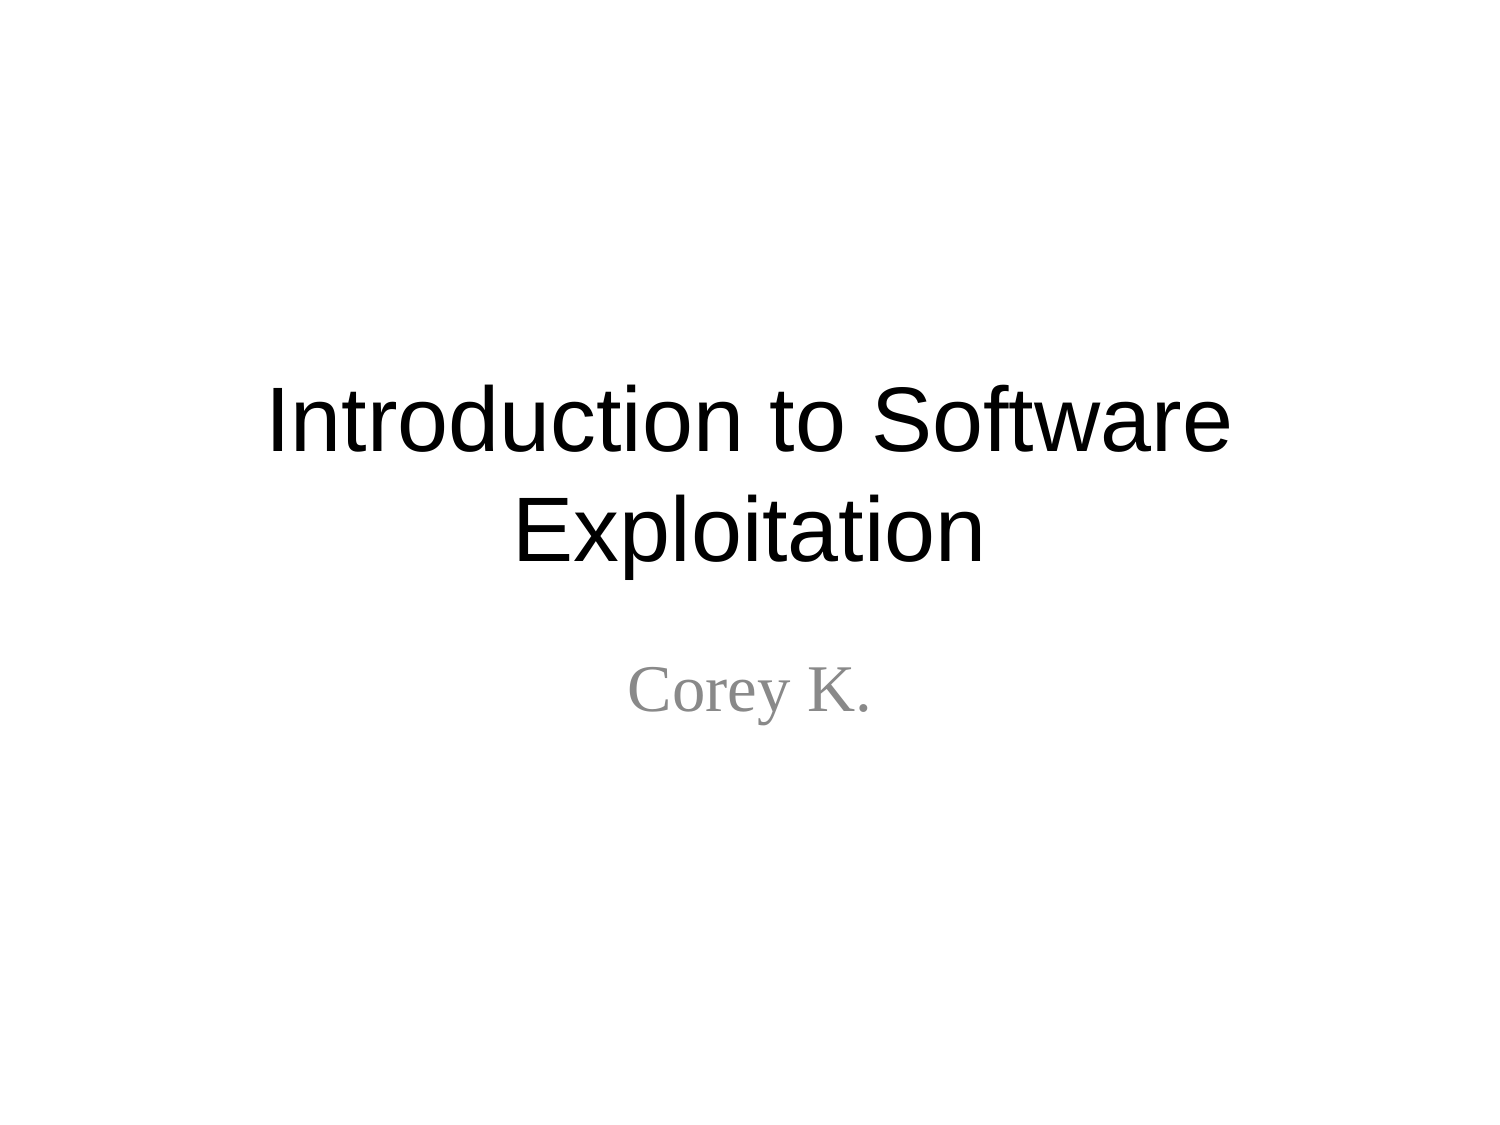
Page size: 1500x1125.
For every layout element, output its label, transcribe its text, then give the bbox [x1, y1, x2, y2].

text_box Corey K. [225, 637, 1276, 926]
title Introduction to Software Exploitation [112, 349, 1388, 591]
